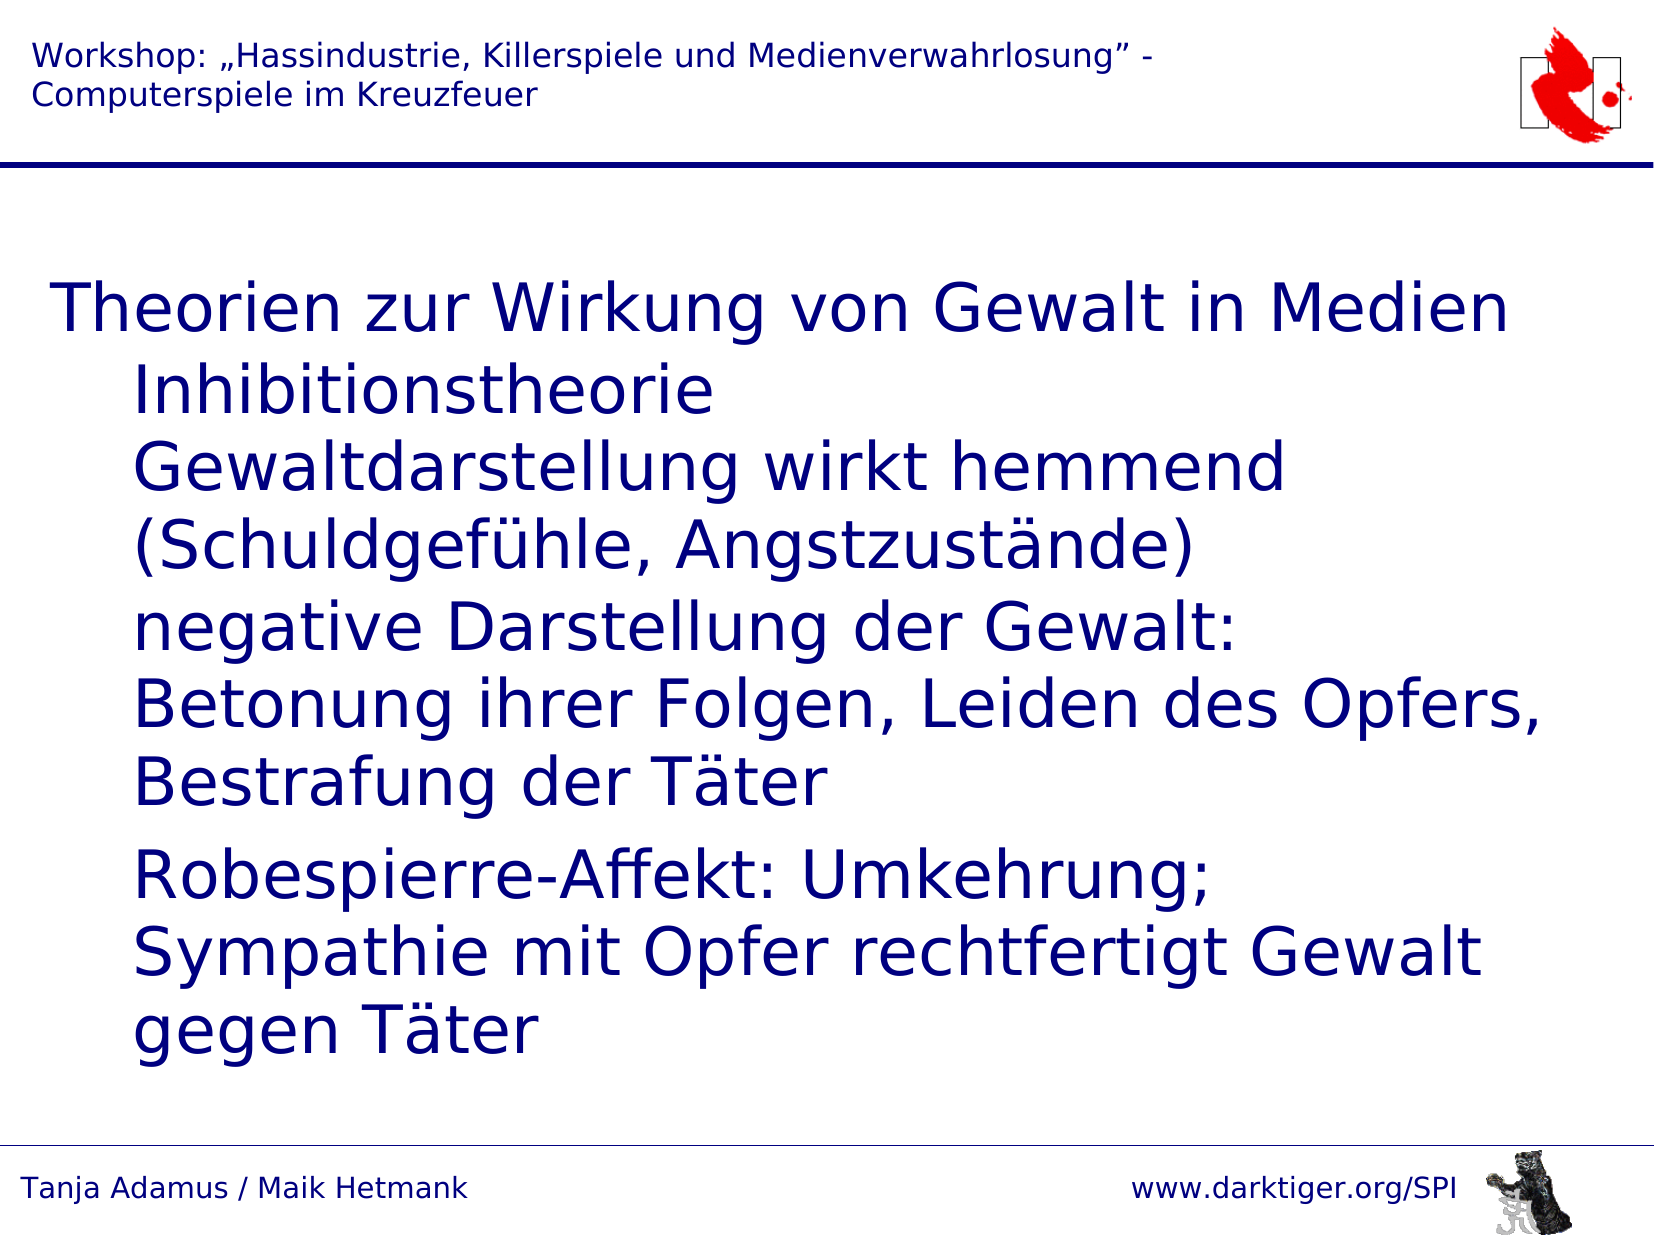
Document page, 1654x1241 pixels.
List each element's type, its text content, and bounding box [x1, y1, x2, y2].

picture [1486, 1150, 1572, 1235]
picture [1503, 16, 1632, 148]
text_box Gewaltdarstellung wirkt hemmend (Schuldgefühle, Angstzustände) [118, 421, 1595, 580]
text_box negative Darstellung der Gewalt: Betonung ihrer Folgen, Leiden des Opfers, Bestrafung der Täter [118, 580, 1595, 828]
text_box Robespierre-Affekt: Umkehrung; Sympathie mit Opfer rechtfertigt Gewalt gegen Täter [118, 828, 1595, 1077]
text_box Inhibitionstheorie [118, 344, 1595, 421]
text_box Theorien zur Wirkung von Gewalt in Medien [35, 261, 1565, 355]
text_box Workshop: „Hassindustrie, Killerspiele und Medienverwahrlosung” - Computerspiele im Kreuzfeuer [16, 29, 1418, 178]
